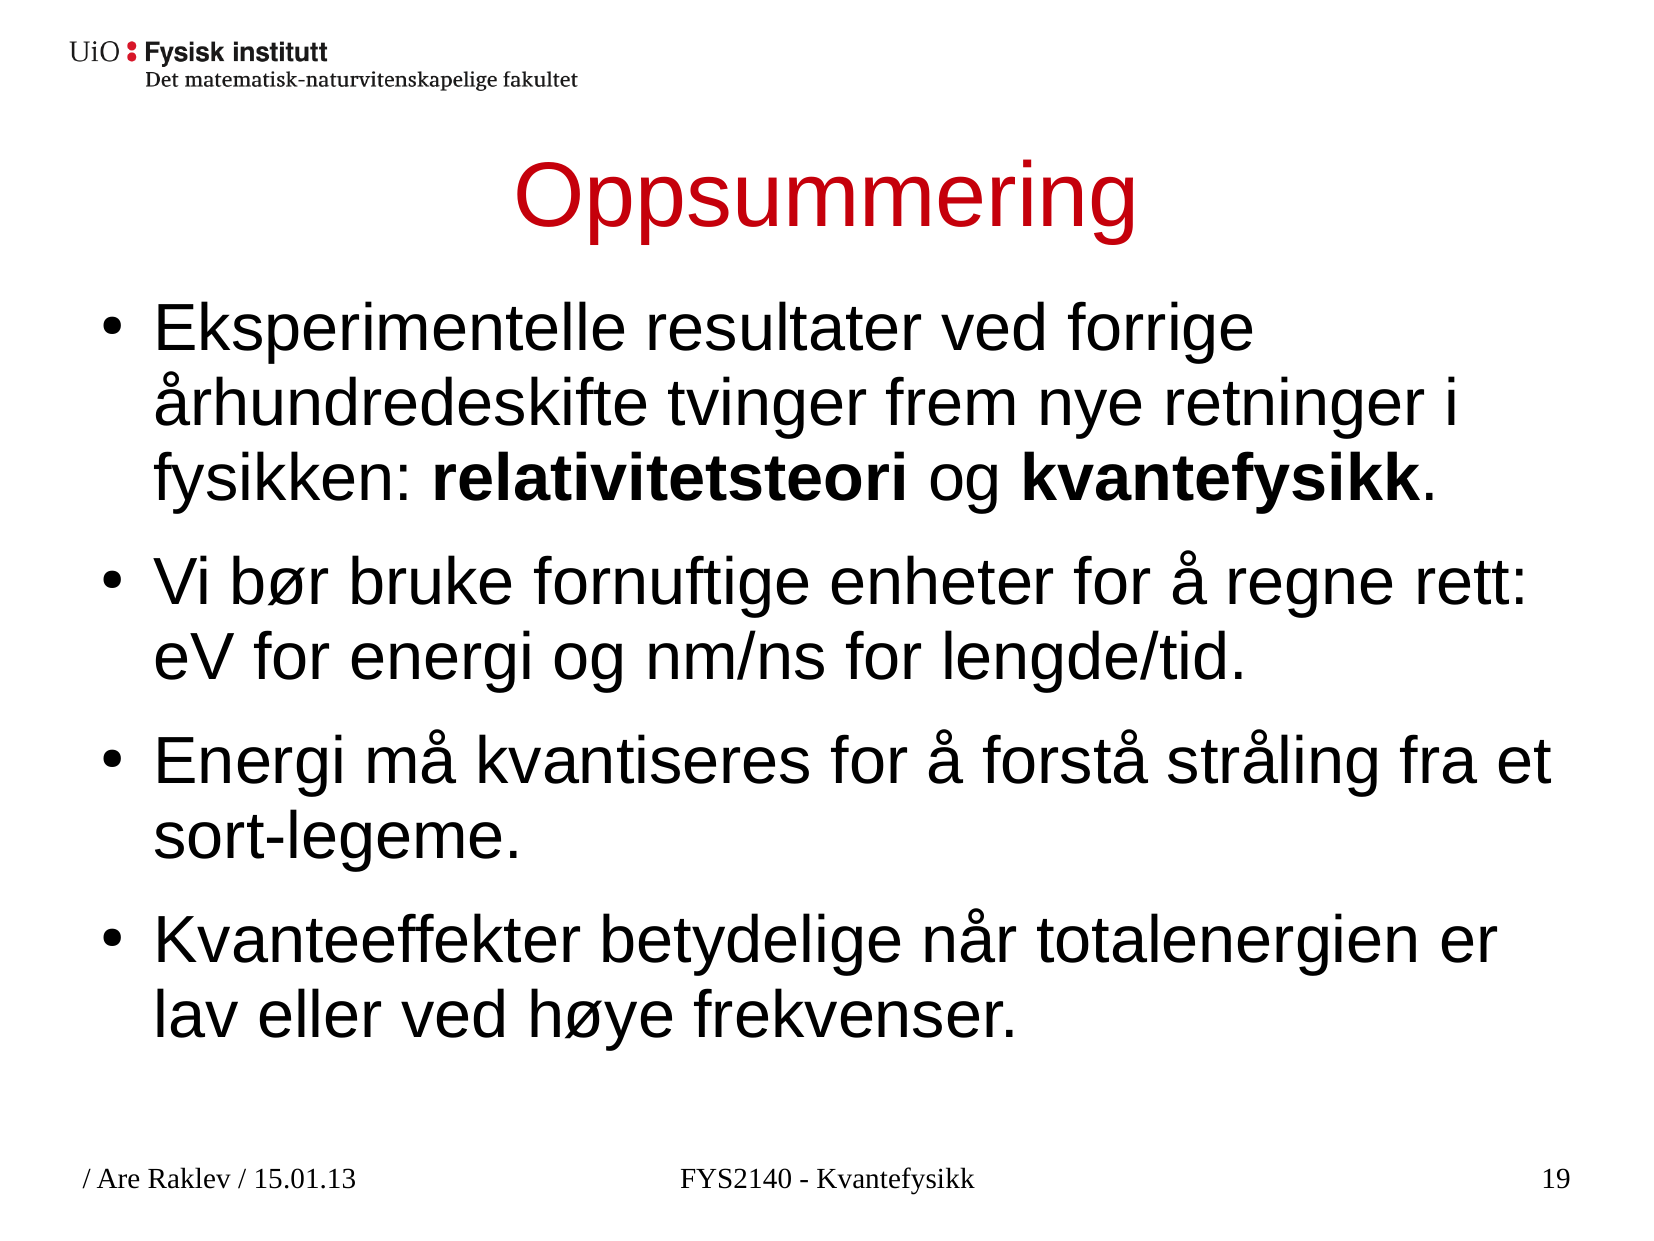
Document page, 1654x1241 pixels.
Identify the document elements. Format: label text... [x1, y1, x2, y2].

list Eksperimentelle resultater ved forrige århundredeskifte tvinger frem nye retninger i fysikken: relativitetsteori og kvantefysikk. Vi bør bruke fornuftige enheter for å regne rett: eV for energi og nm/ns for lengde/tid. Energi må kvantiseres for å forstå stråling fra et sort-legeme. Kvanteeffekter betydelige når totalenergien er lav eller ved høye frekvenser. [82, 290, 1571, 1094]
picture [68, 37, 581, 93]
title Oppsummering [82, 90, 1571, 290]
